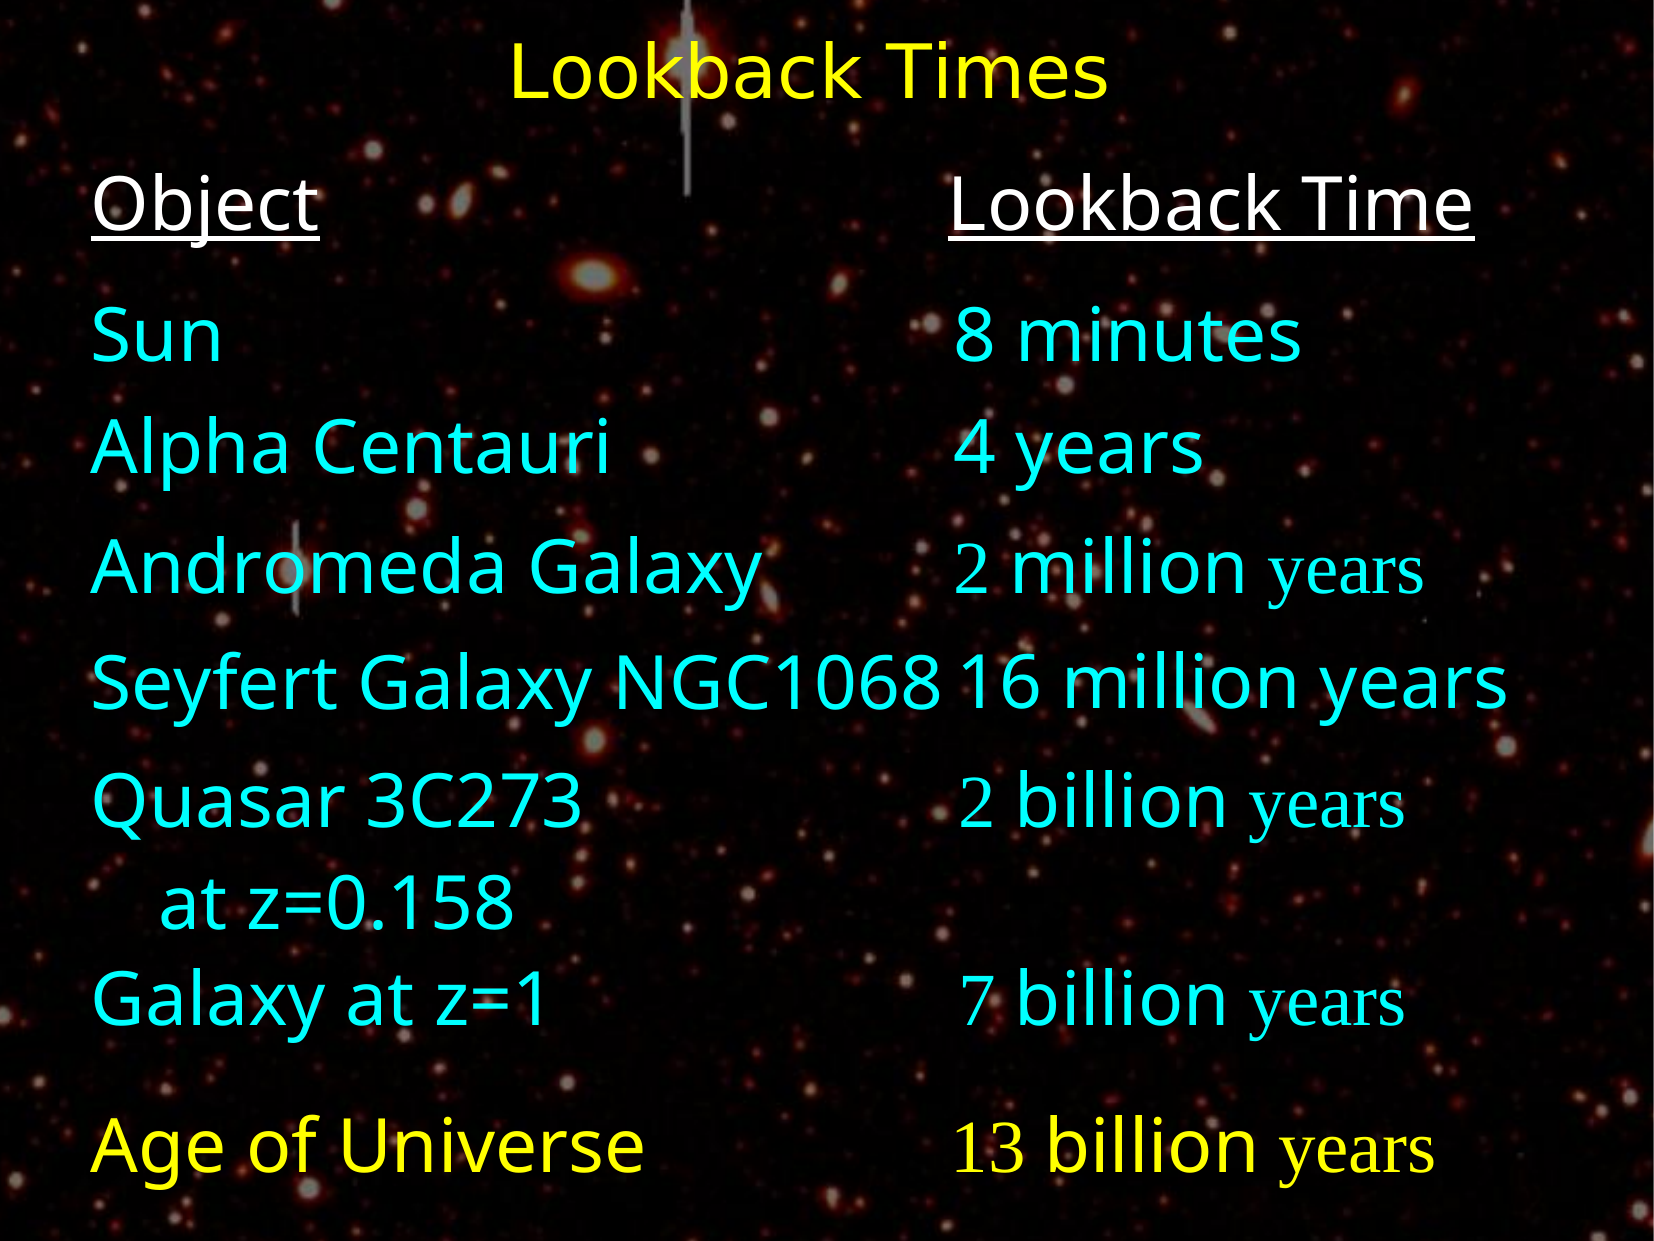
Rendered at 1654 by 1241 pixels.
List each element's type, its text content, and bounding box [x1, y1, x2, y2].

text_box 4 years [953, 393, 1184, 484]
text_box 8 minutes [953, 281, 1271, 372]
text_box Alpha Centauri [90, 393, 582, 484]
text_box Galaxy at z=1 [90, 944, 557, 1036]
text_box Object [90, 150, 335, 253]
text_box 16 million years [956, 628, 1472, 719]
text_box Lookback Times [507, 29, 1126, 132]
text_box Seyfert Galaxy NGC1068 [90, 629, 897, 721]
text_box Quasar 3C273 at z=0.158 [90, 747, 553, 929]
text_box Sun [90, 281, 217, 372]
text_box Age of Universe [90, 1092, 600, 1184]
text_box 2 million years [953, 512, 1429, 604]
text_box Lookback Time [947, 150, 1530, 253]
text_box 7 billion years [958, 944, 1414, 1036]
text_box 2 billion years [958, 747, 1414, 838]
text_box Andromeda Galaxy [90, 512, 710, 604]
picture [0, 0, 1654, 1241]
text_box 13 billion years [950, 1092, 1446, 1184]
